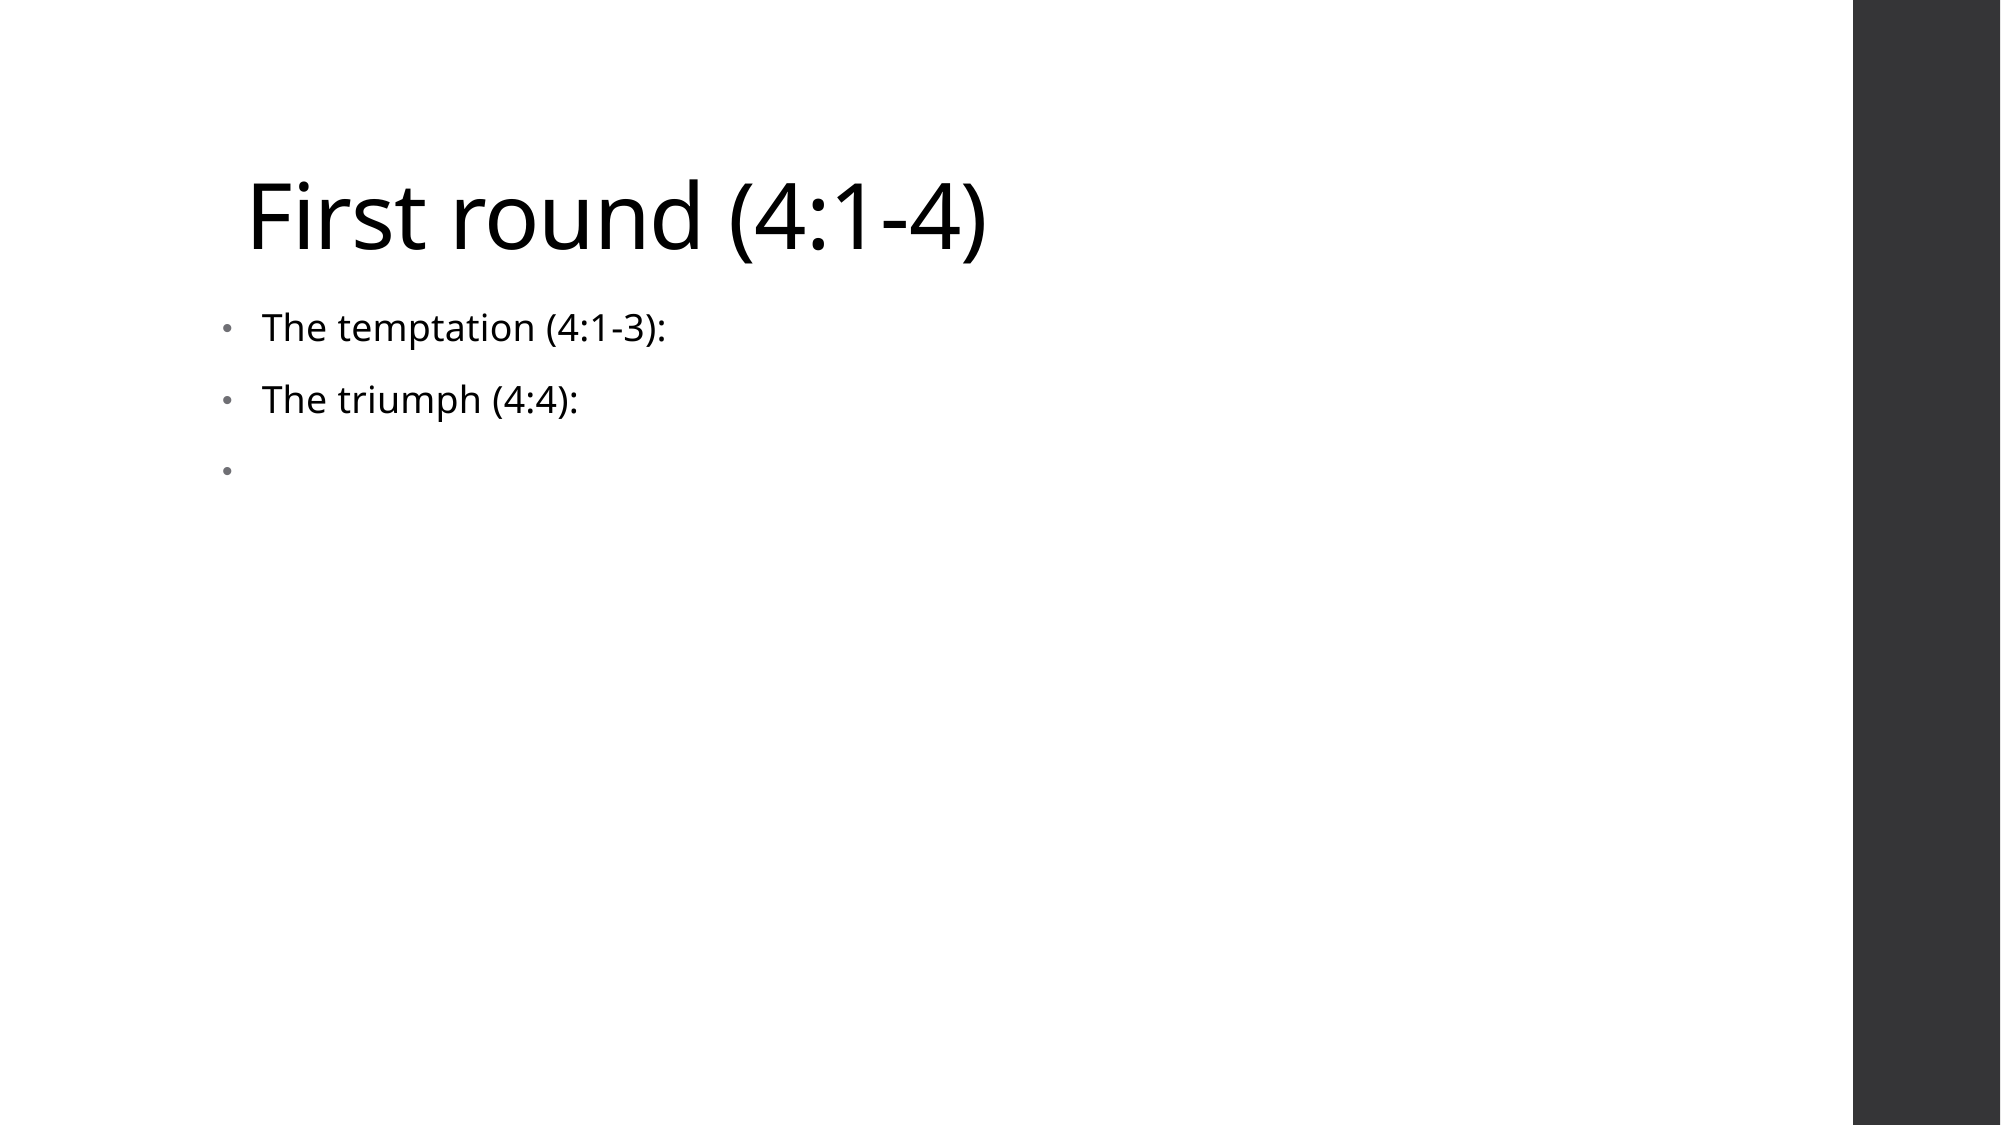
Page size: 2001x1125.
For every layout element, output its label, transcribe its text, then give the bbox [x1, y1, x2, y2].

title First round (4:1-4) [206, 60, 1797, 278]
list The temptation (4:1-3): The triumph (4:4): [206, 299, 1617, 1014]
